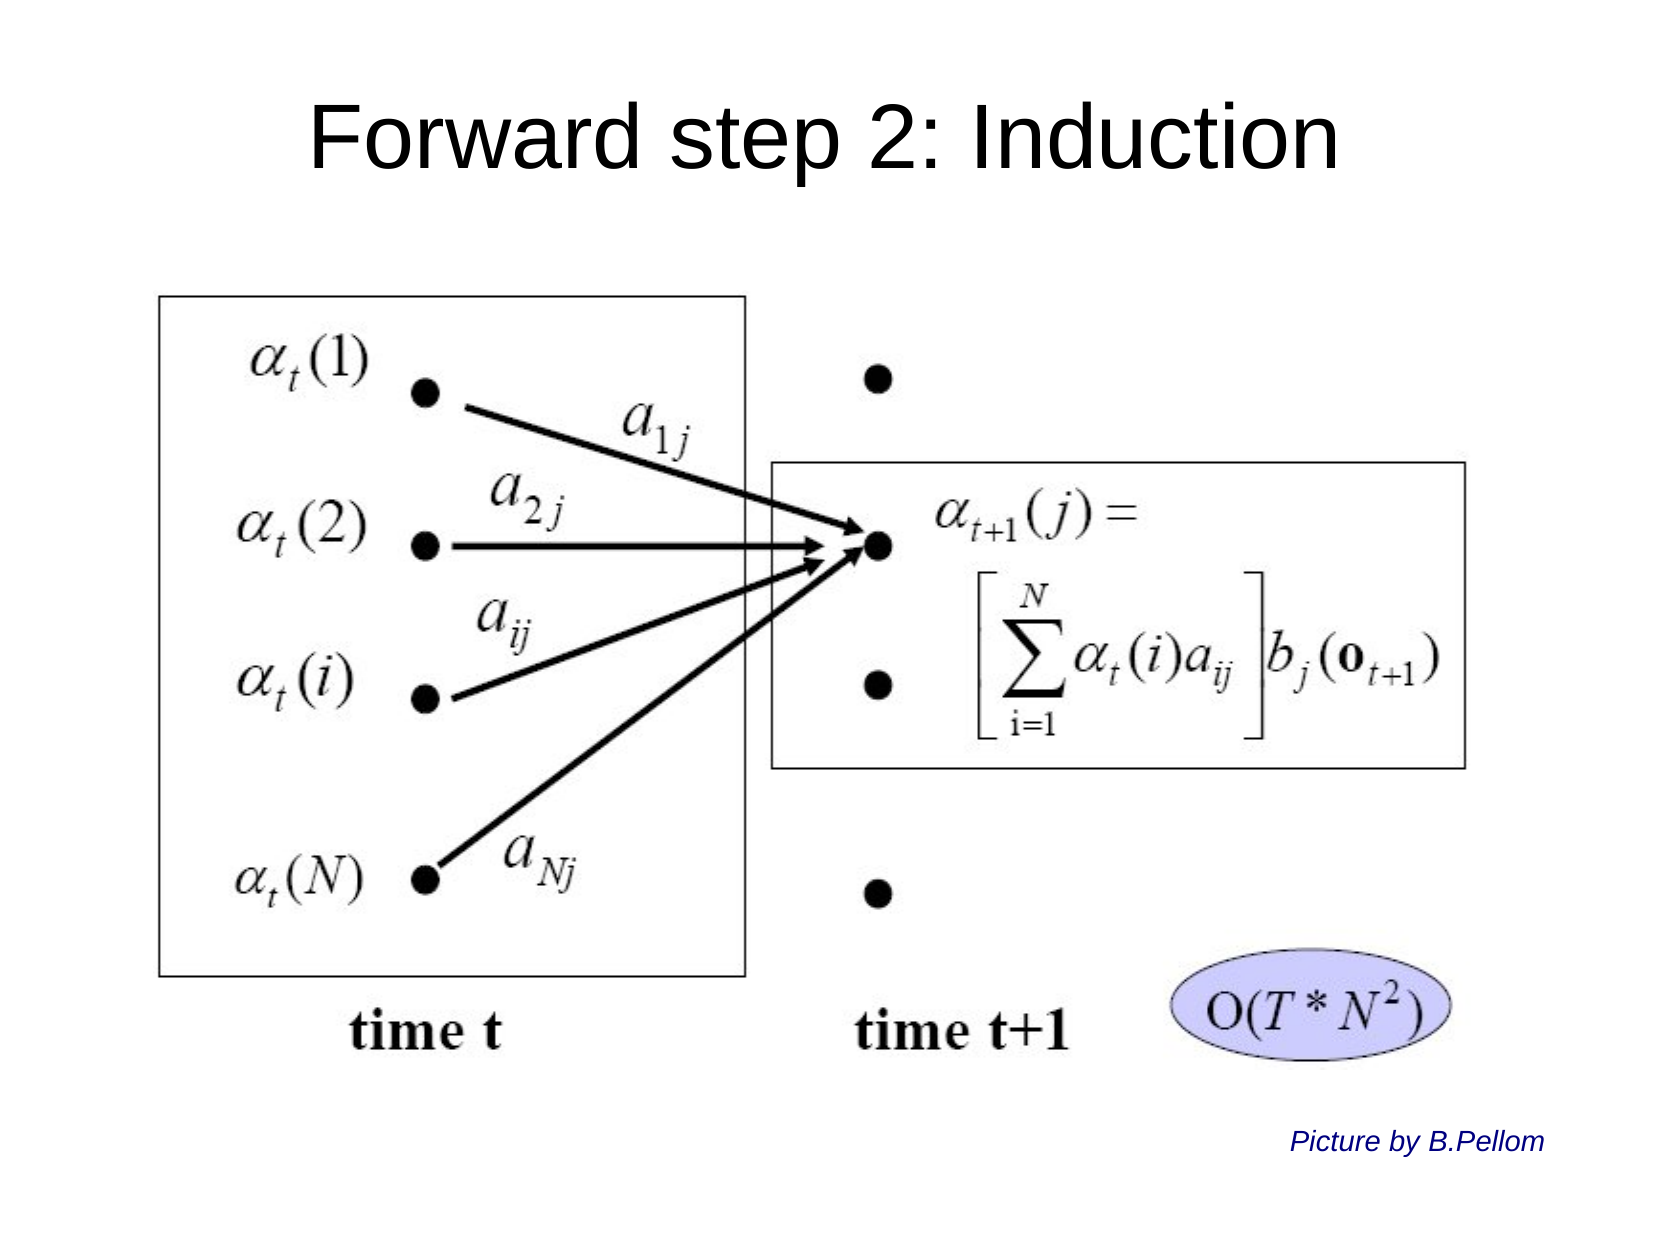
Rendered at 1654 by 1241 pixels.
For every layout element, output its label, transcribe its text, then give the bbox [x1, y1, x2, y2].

title Forward step 2: Induction [82, 56, 1569, 248]
picture [153, 290, 1476, 1070]
text_box Picture by B.Pellom [1274, 1128, 1561, 1176]
